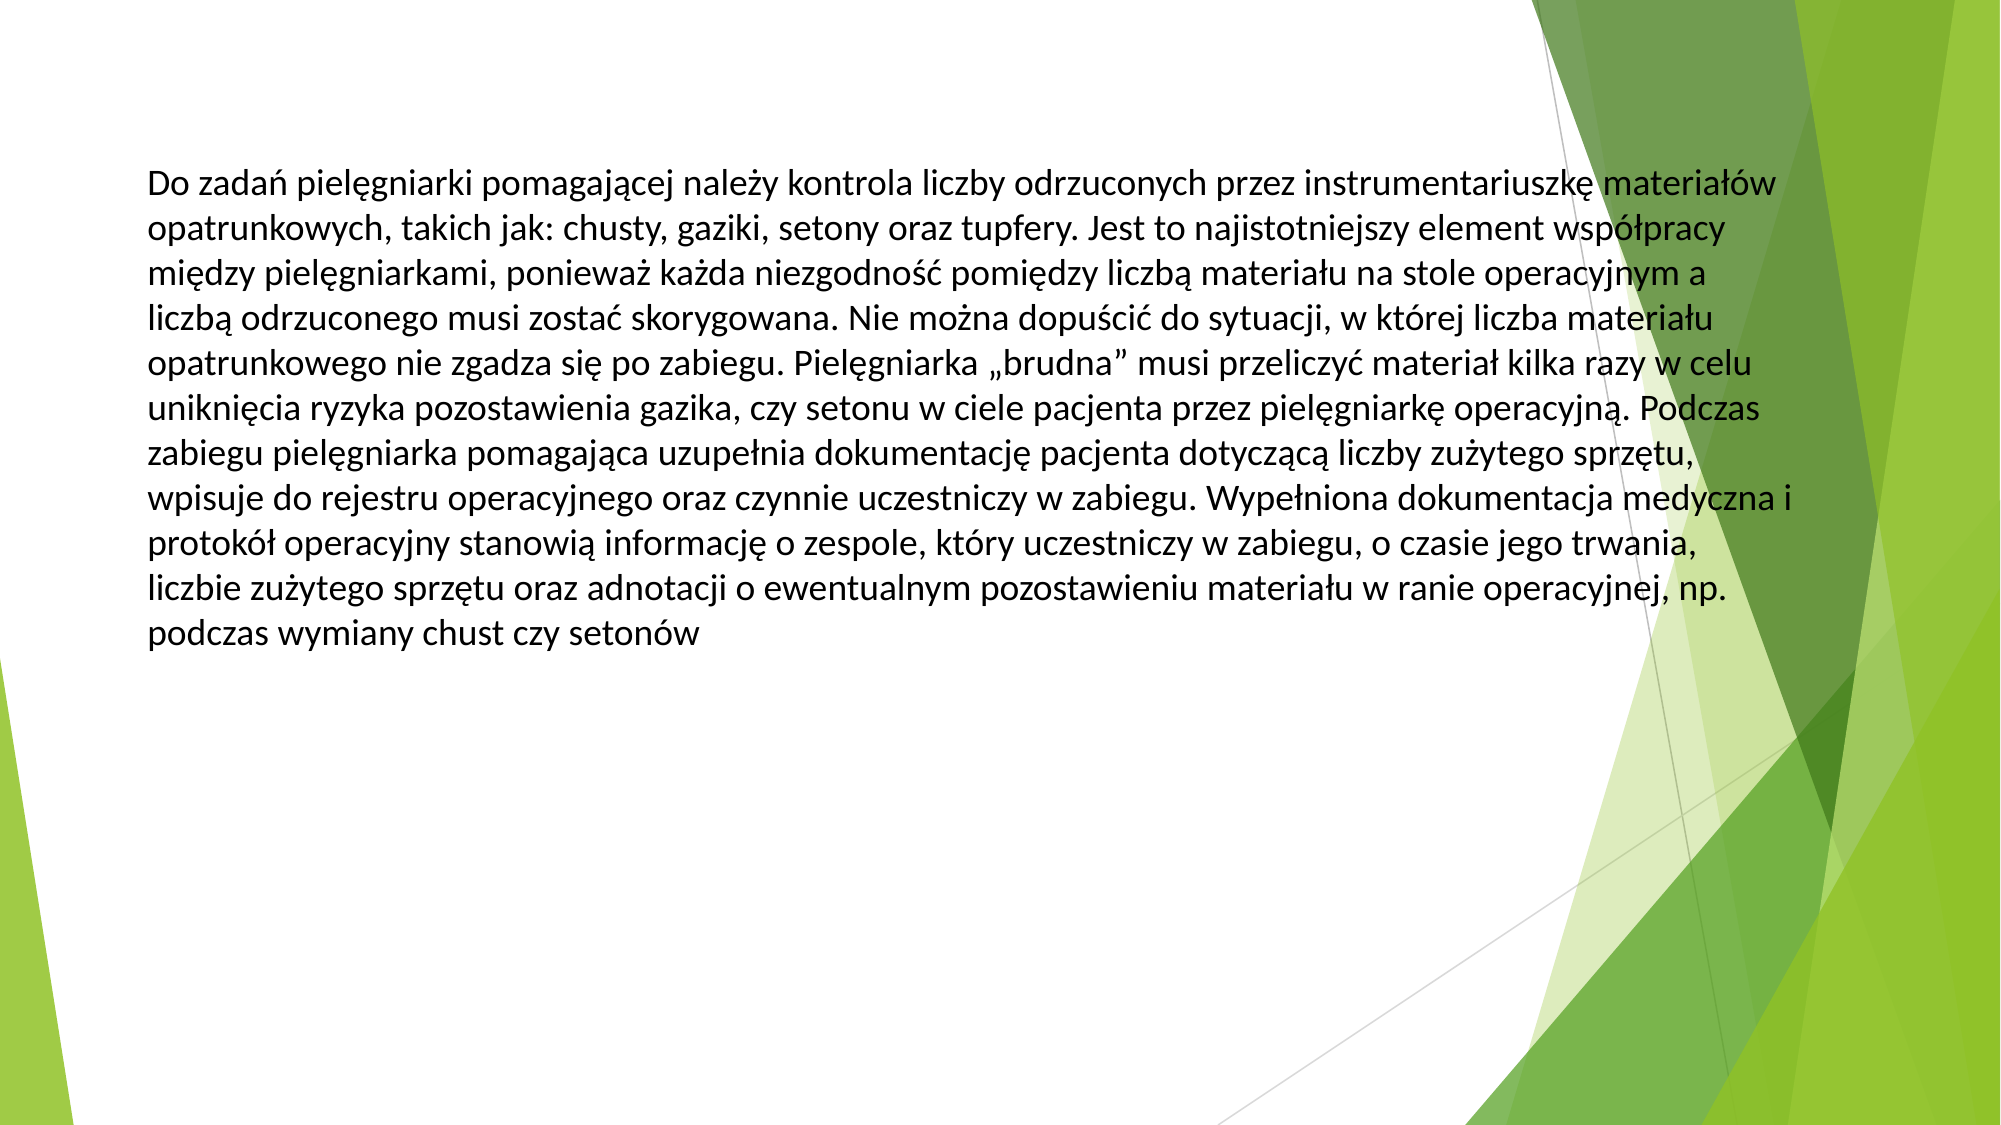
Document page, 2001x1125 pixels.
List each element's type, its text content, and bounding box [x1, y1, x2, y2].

text_box Do zadań pielęgniarki pomagającej należy kontrola liczby odrzuconych przez instrumentariuszkę materiałów opatrunkowych, takich jak: chusty, gaziki, setony oraz tupfery. Jest to najistotniejszy element współpracy między pielęgniarkami, ponieważ każda niezgodność pomiędzy liczbą materiału na stole operacyjnym a liczbą odrzuconego musi zostać skorygowana. Nie można dopuścić do sytuacji, w której liczba materiału opatrunkowego nie zgadza się po zabiegu. Pielęgniarka „brudna” musi przeliczyć materiał kilka razy w celu uniknięcia ryzyka pozostawienia gazika, czy setonu w ciele pacjenta przez pielęgniarkę operacyjną. Podczas zabiegu pielęgniarka pomagająca uzupełnia dokumentację pacjenta dotyczącą liczby zużytego sprzętu, wpisuje do rejestru operacyjnego oraz czynnie uczestniczy w zabiegu. Wypełniona dokumentacja medyczna i protokół operacyjny stanowią informację o zespole, który uczestniczy w zabiegu, o czasie jego trwania, liczbie zużytego sprzętu oraz adnotacji o ewentualnym pozostawieniu materiału w ranie operacyjnej, np. podczas wymiany chust czy setonów [132, 150, 1812, 666]
